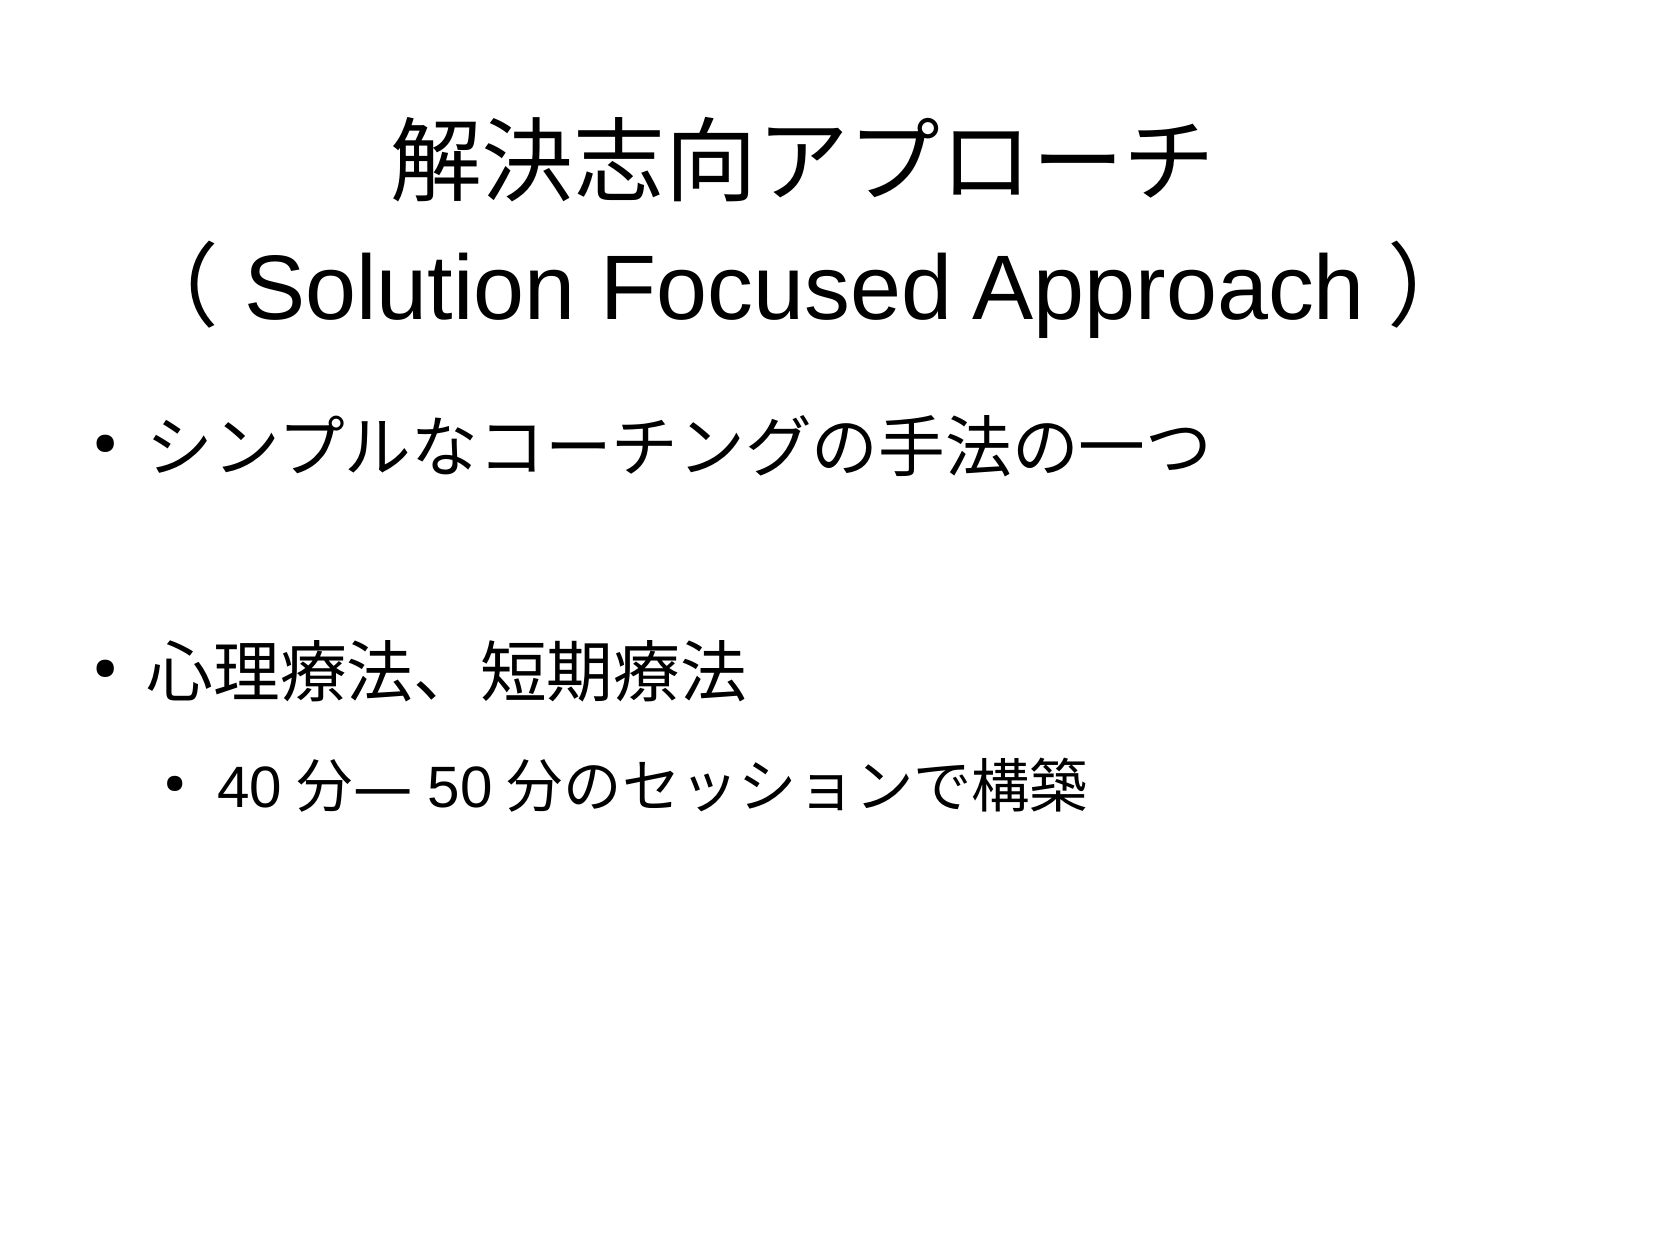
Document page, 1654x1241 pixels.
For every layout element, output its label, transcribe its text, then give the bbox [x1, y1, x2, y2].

title 解決志向アプローチ （Solution Focused Approach） [59, 88, 1548, 355]
list シンプルなコーチングの手法の一つ 心理療法、短期療法 40分―50分のセッションで構築 [75, 400, 1564, 1120]
